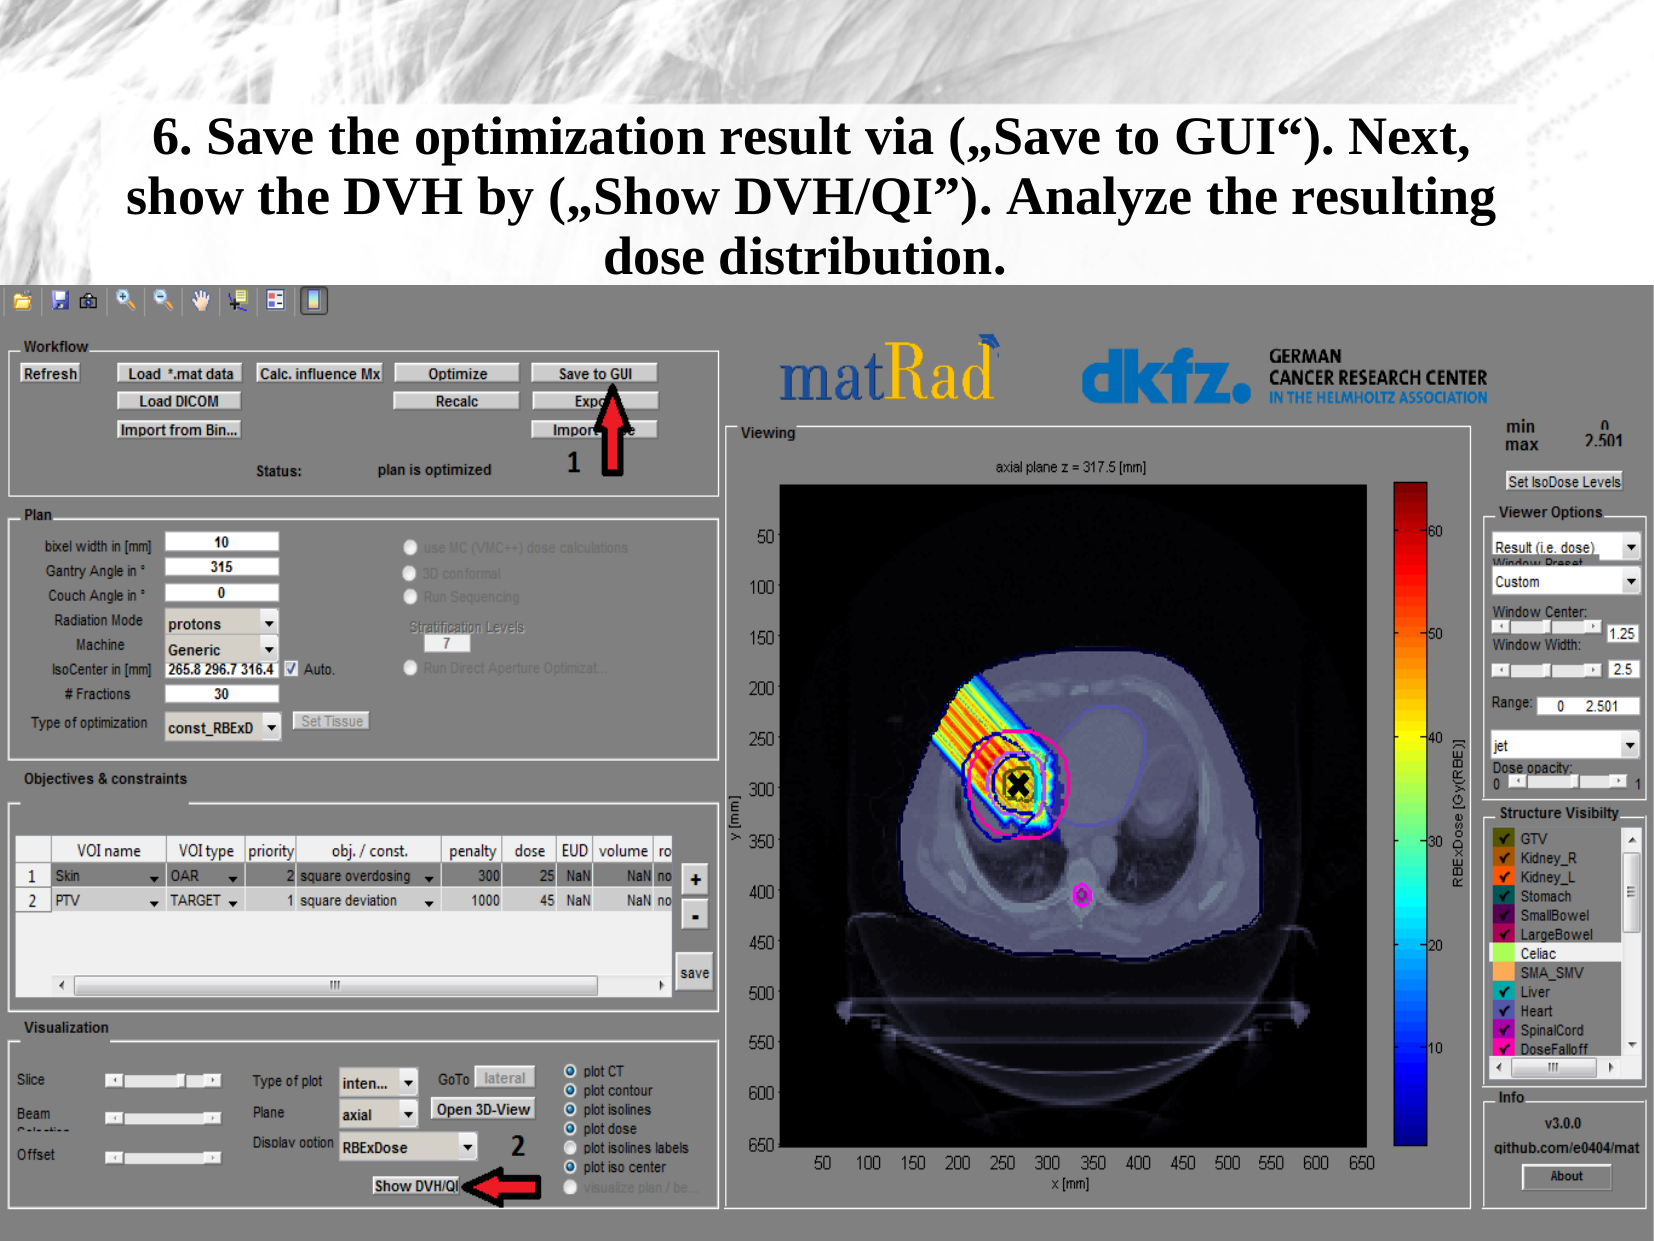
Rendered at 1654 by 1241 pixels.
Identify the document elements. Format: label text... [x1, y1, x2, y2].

title 6. Save the optimization result via („Save to GUI“). Next, show the DVH by („Show DVH/QI”). Analyze the resulting dose distribution. [118, 73, 1506, 285]
picture [0, 0, 1654, 1241]
